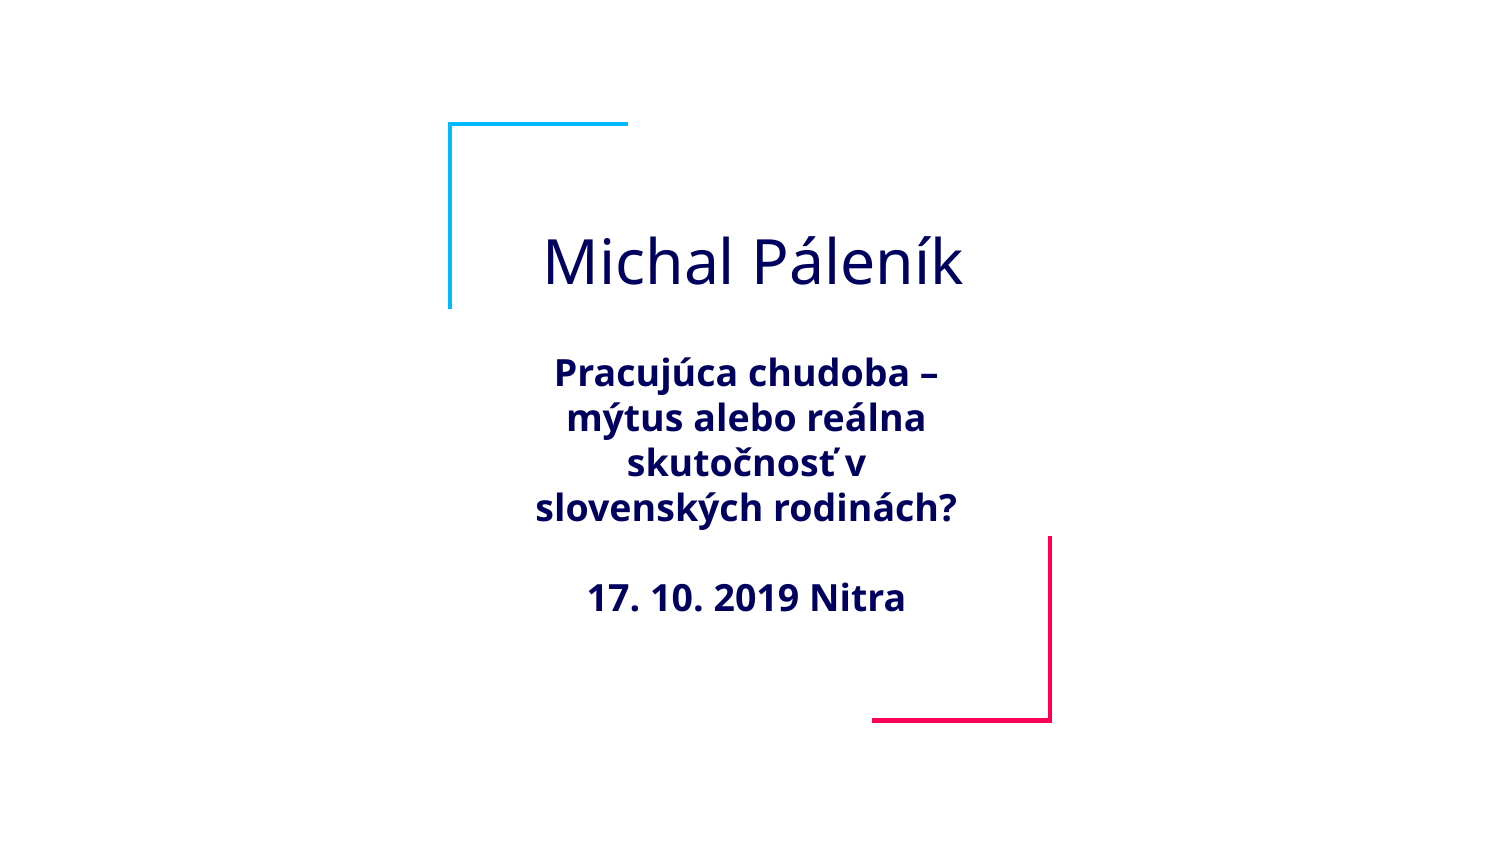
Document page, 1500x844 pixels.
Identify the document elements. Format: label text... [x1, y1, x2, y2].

subtitle Pracujúca chudoba – mýtus alebo reálna skutočnosť v slovenských rodinách? 17. 10. 2019 Nitra [496, 333, 998, 449]
title Michal Páleník [502, 200, 1004, 312]
